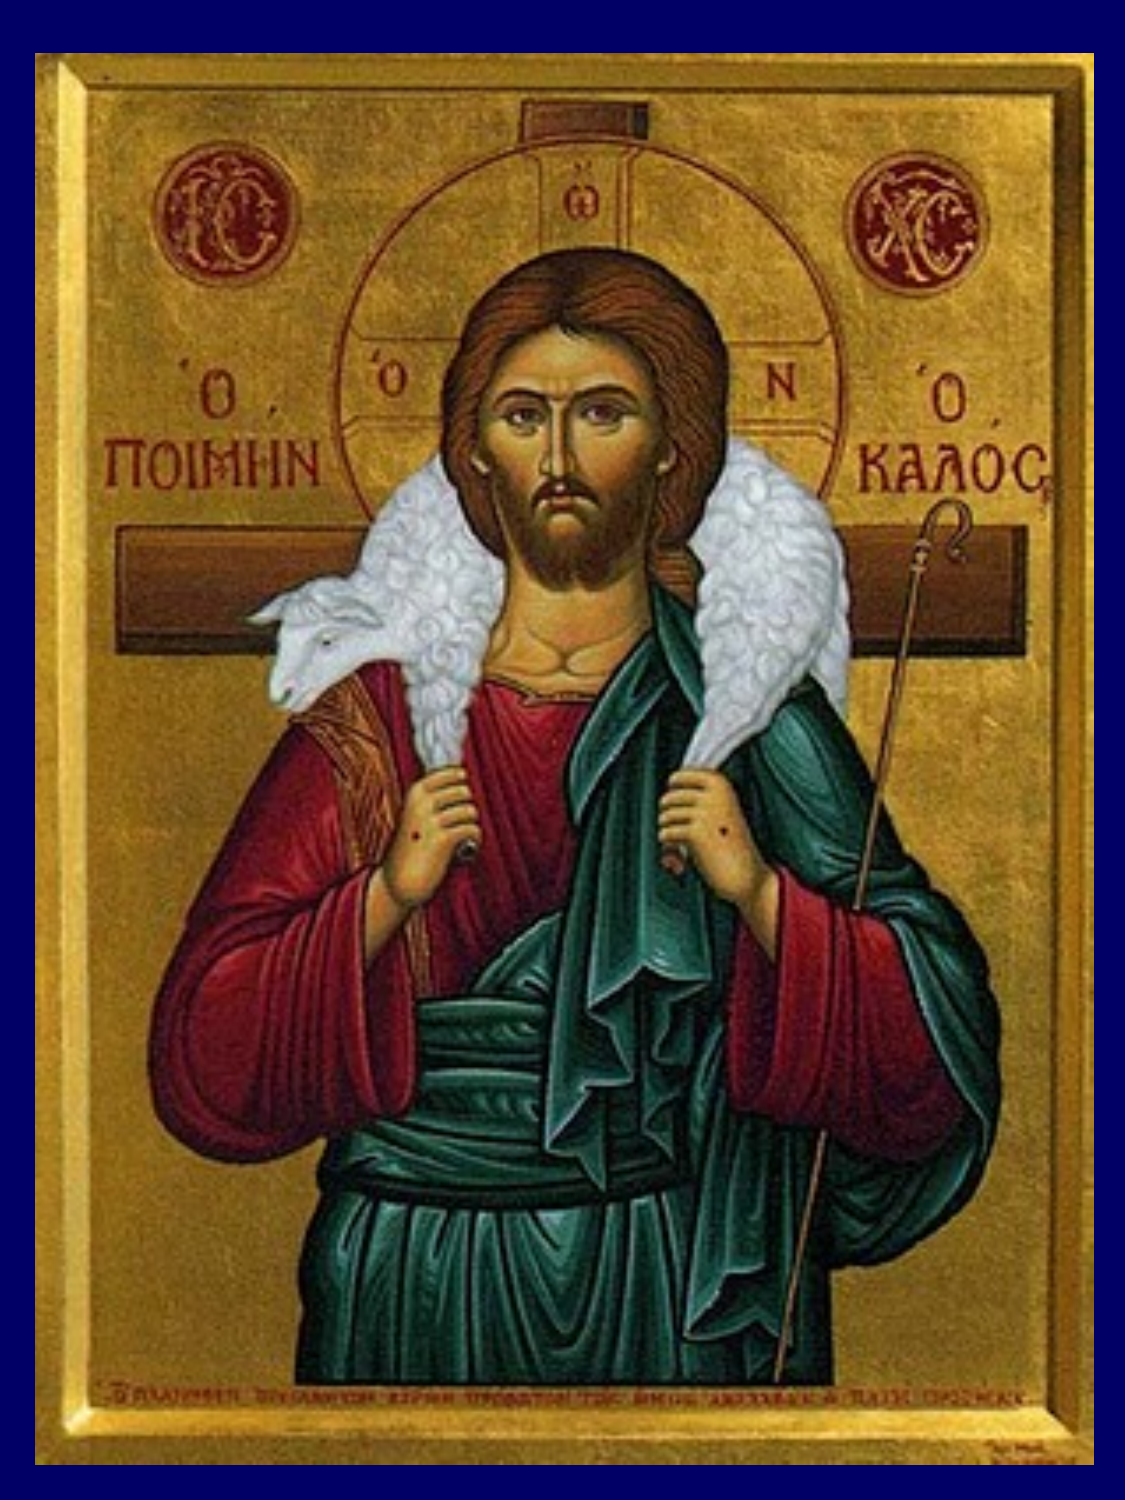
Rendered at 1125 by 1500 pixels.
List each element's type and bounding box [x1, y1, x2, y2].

picture [35, 53, 1094, 1465]
